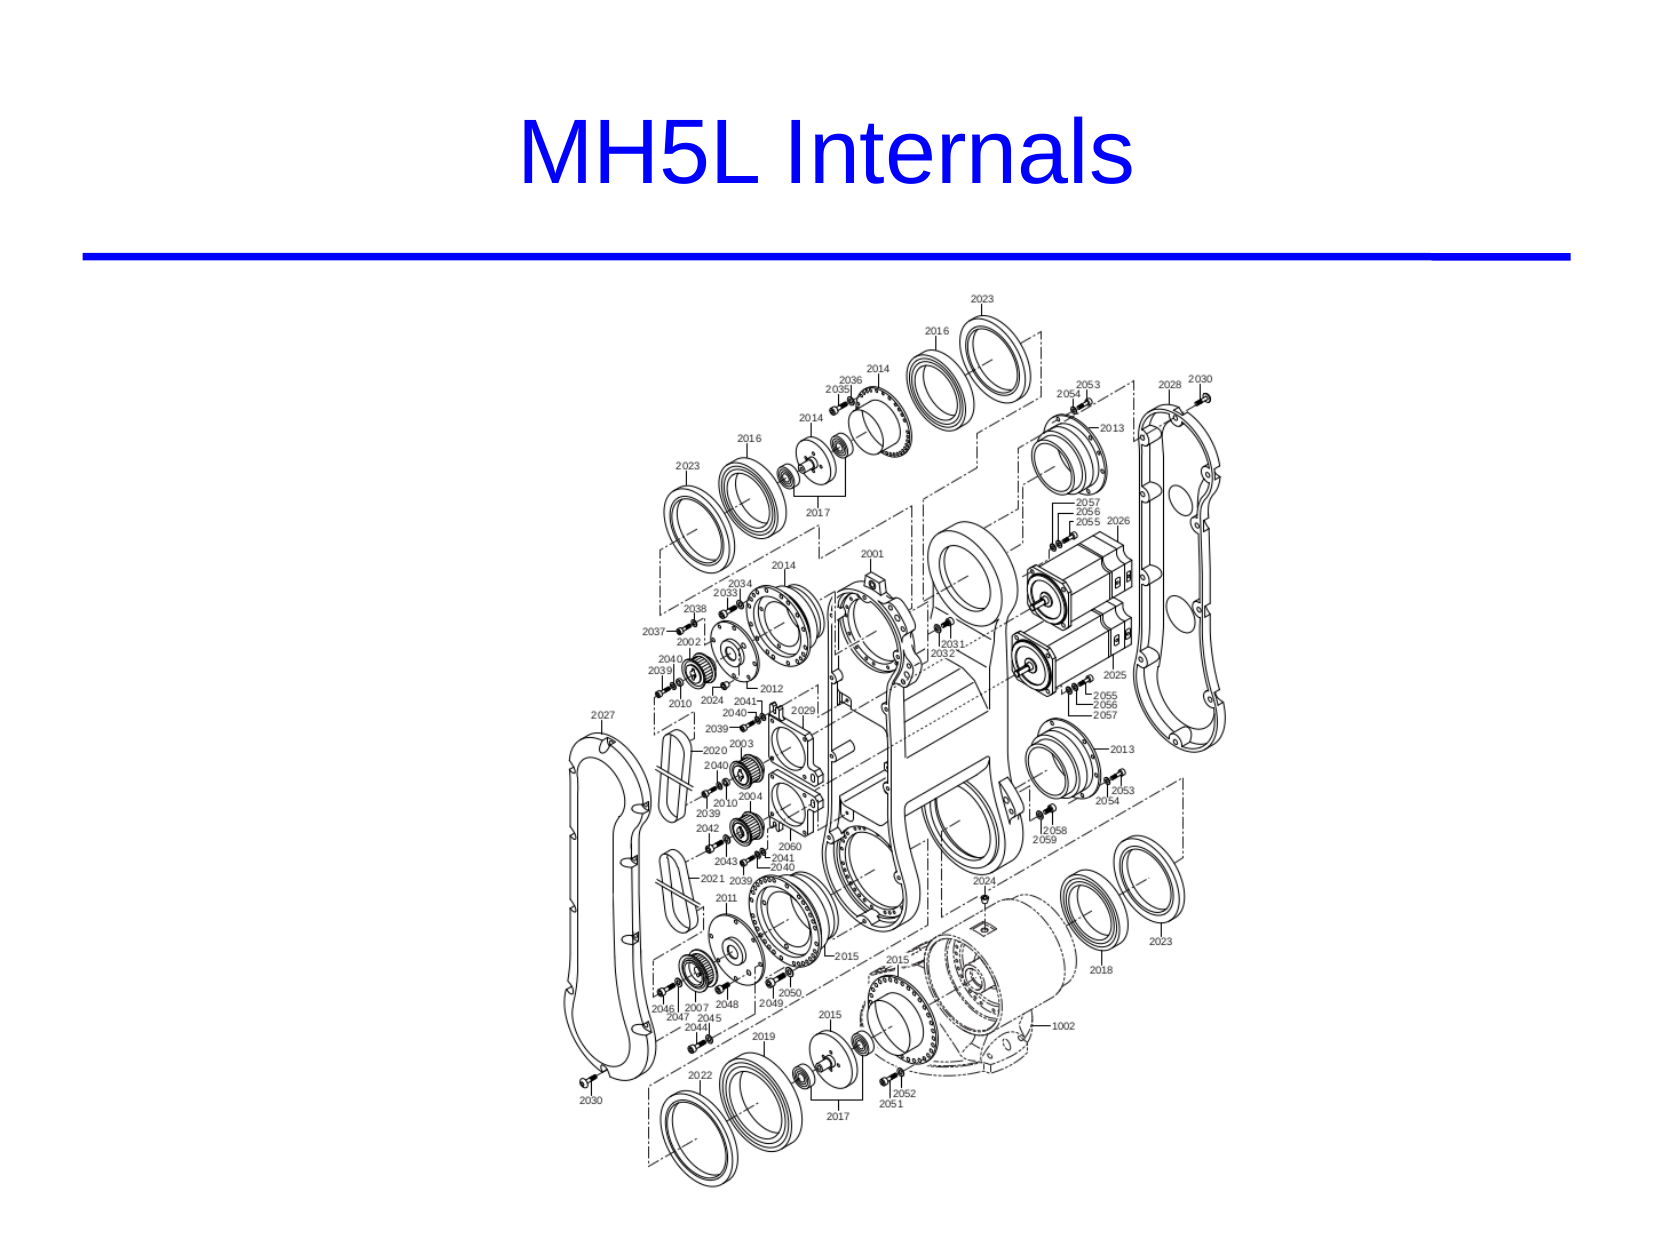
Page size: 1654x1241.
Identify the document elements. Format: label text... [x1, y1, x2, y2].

title MH5L Internals [82, 49, 1571, 257]
picture [544, 290, 1250, 1191]
